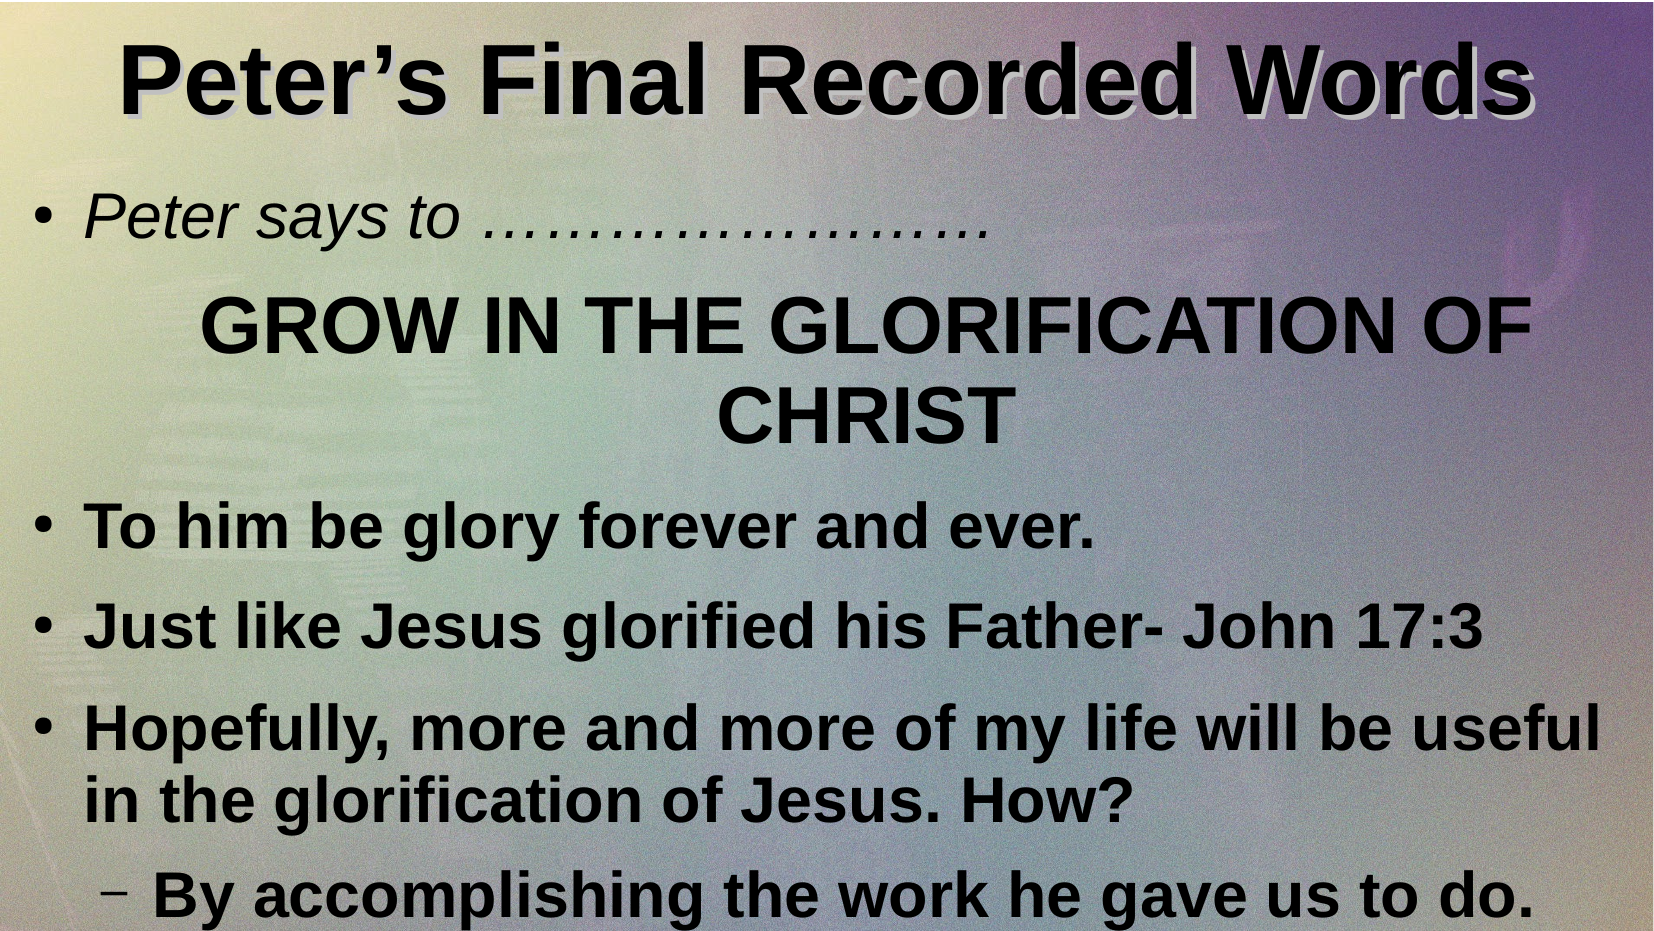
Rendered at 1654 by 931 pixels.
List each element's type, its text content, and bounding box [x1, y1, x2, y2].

picture [0, 2, 1654, 931]
list Peter says to …………………… GROW IN THE GLORIFICATION OF CHRIST To him be glory forever and ever. Just like Jesus glorified his Father- John 17:3 Hopefully, more and more of my life will be useful in the glorification of Jesus. How? By accomplishing the work he gave us to do. [15, 180, 1651, 931]
title Peter’s Final Recorded Words [82, 2, 1571, 158]
